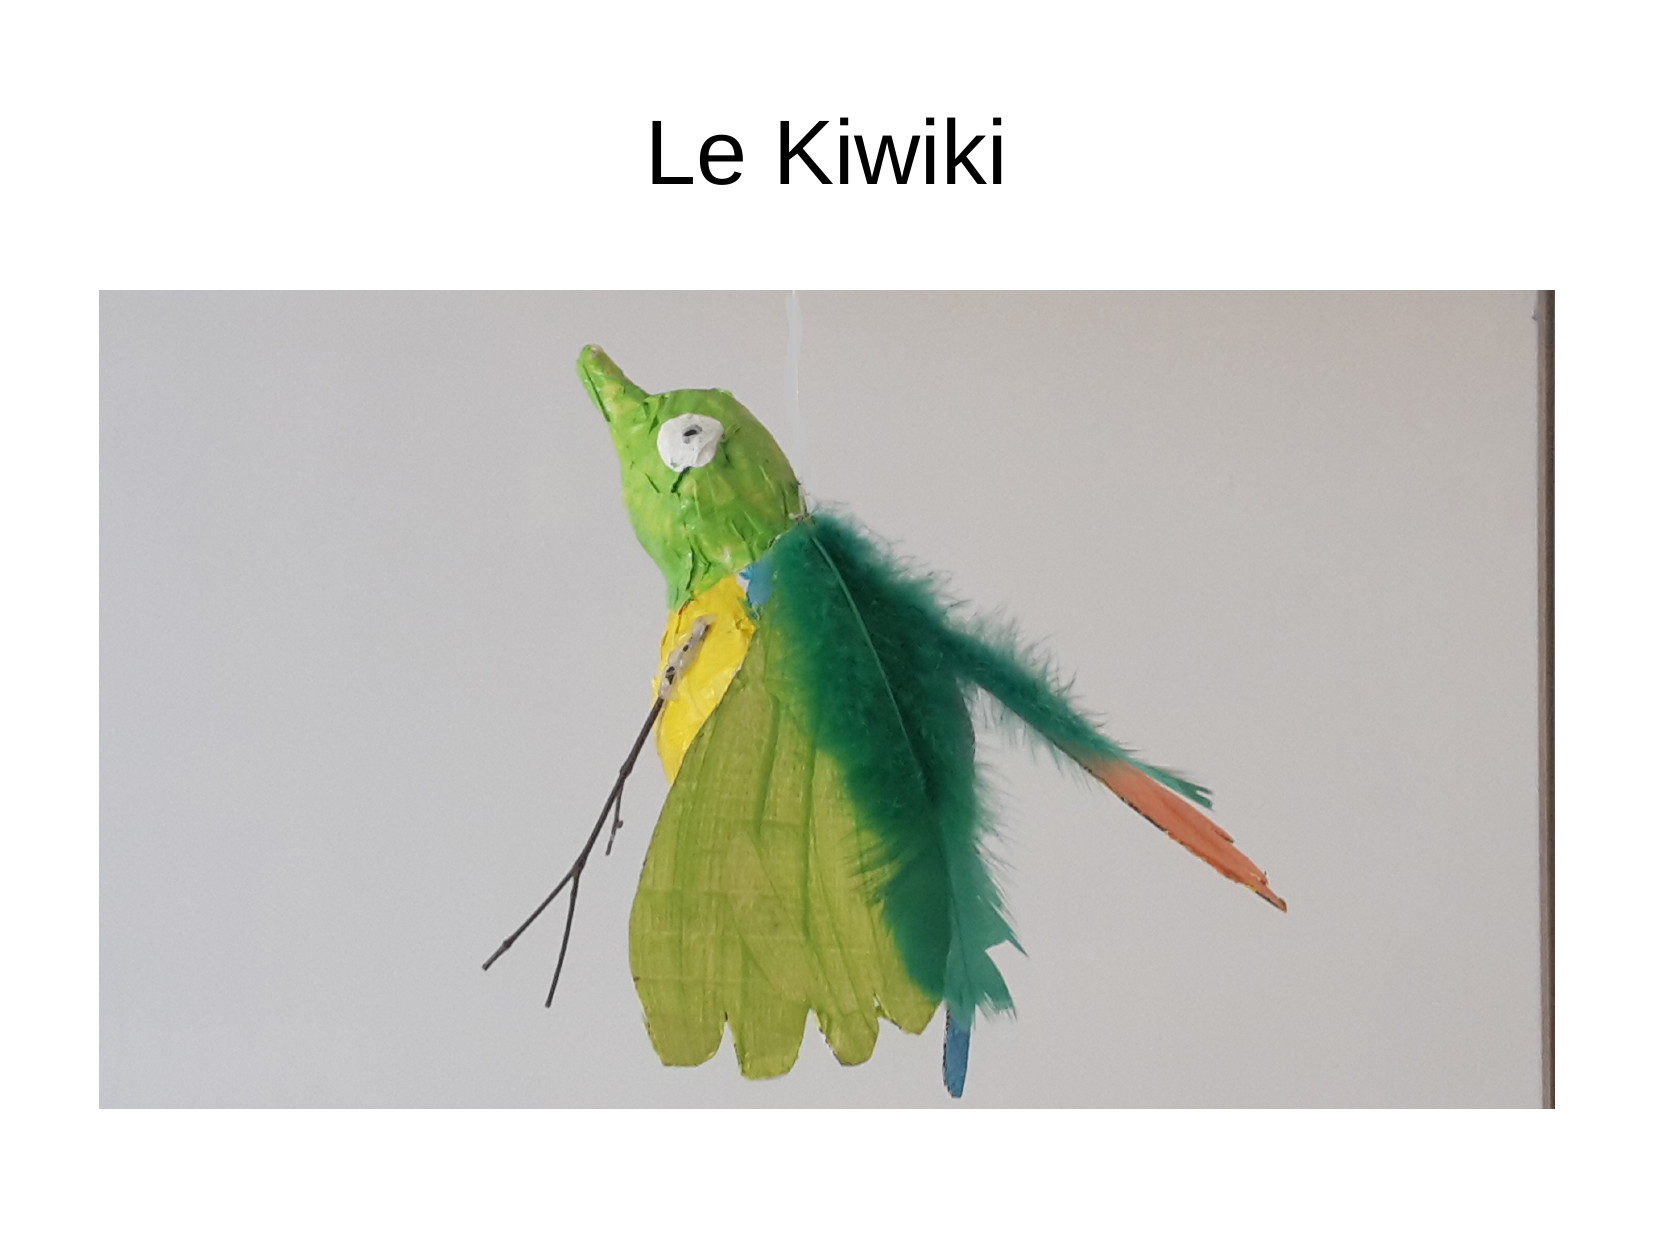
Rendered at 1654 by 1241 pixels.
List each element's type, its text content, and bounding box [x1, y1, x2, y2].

title Le Kiwiki [82, 49, 1571, 257]
picture [99, 290, 1555, 1109]
